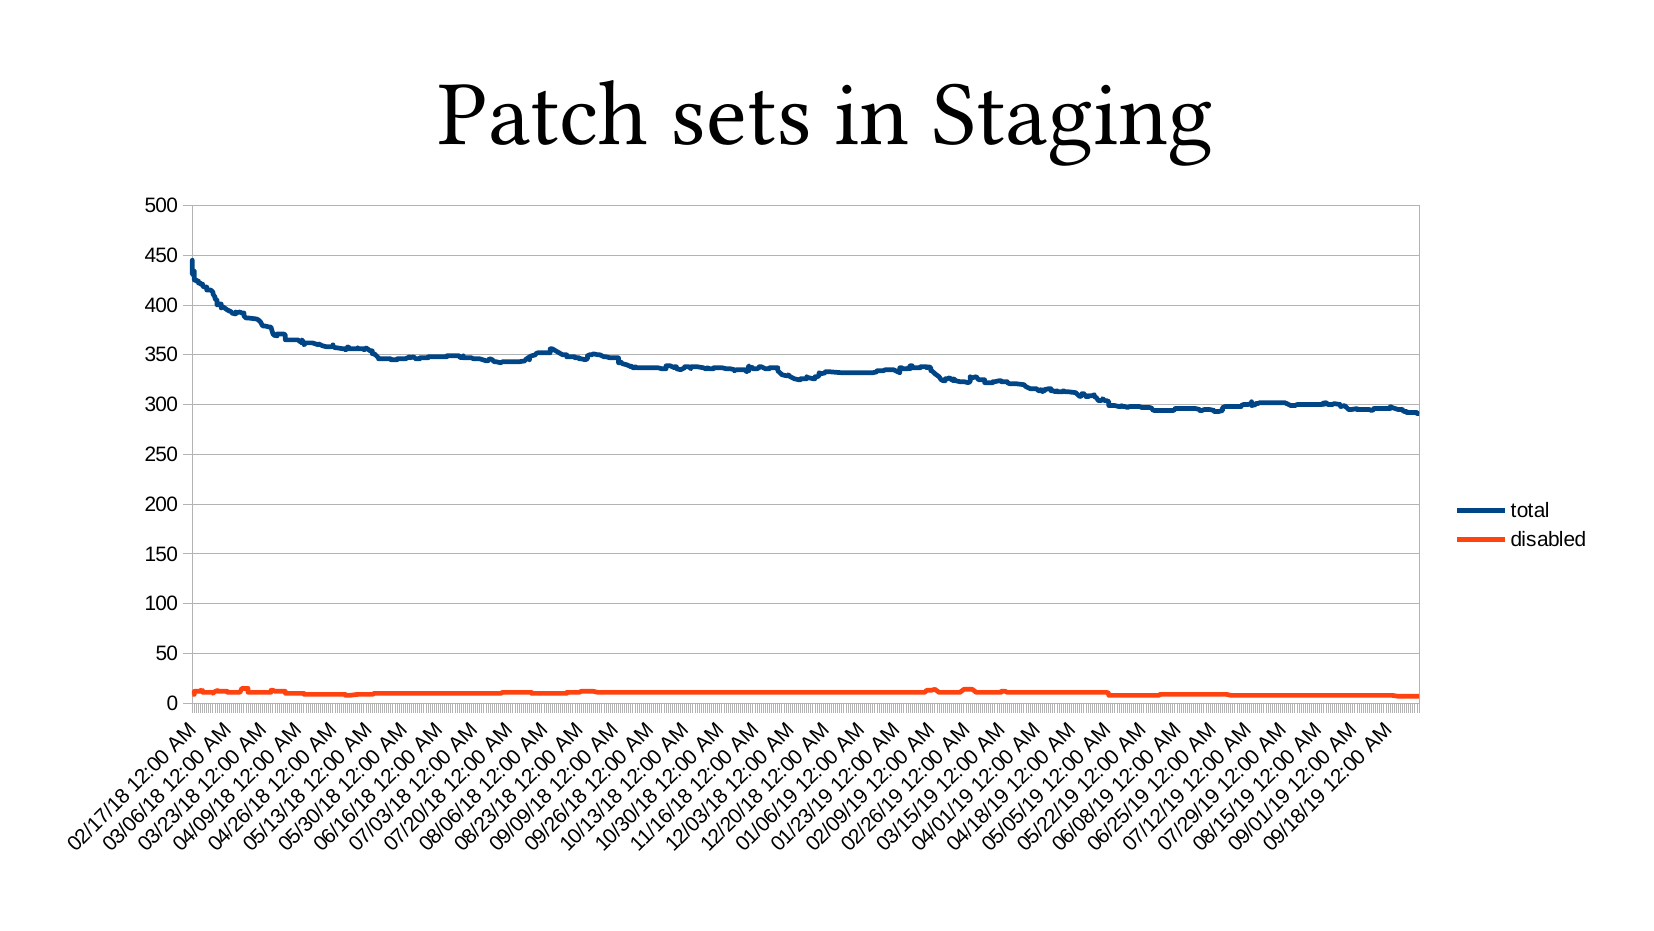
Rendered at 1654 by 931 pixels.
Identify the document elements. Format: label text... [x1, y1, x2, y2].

title Patch sets in Staging [82, 37, 1571, 180]
chart [30, 180, 1606, 871]
